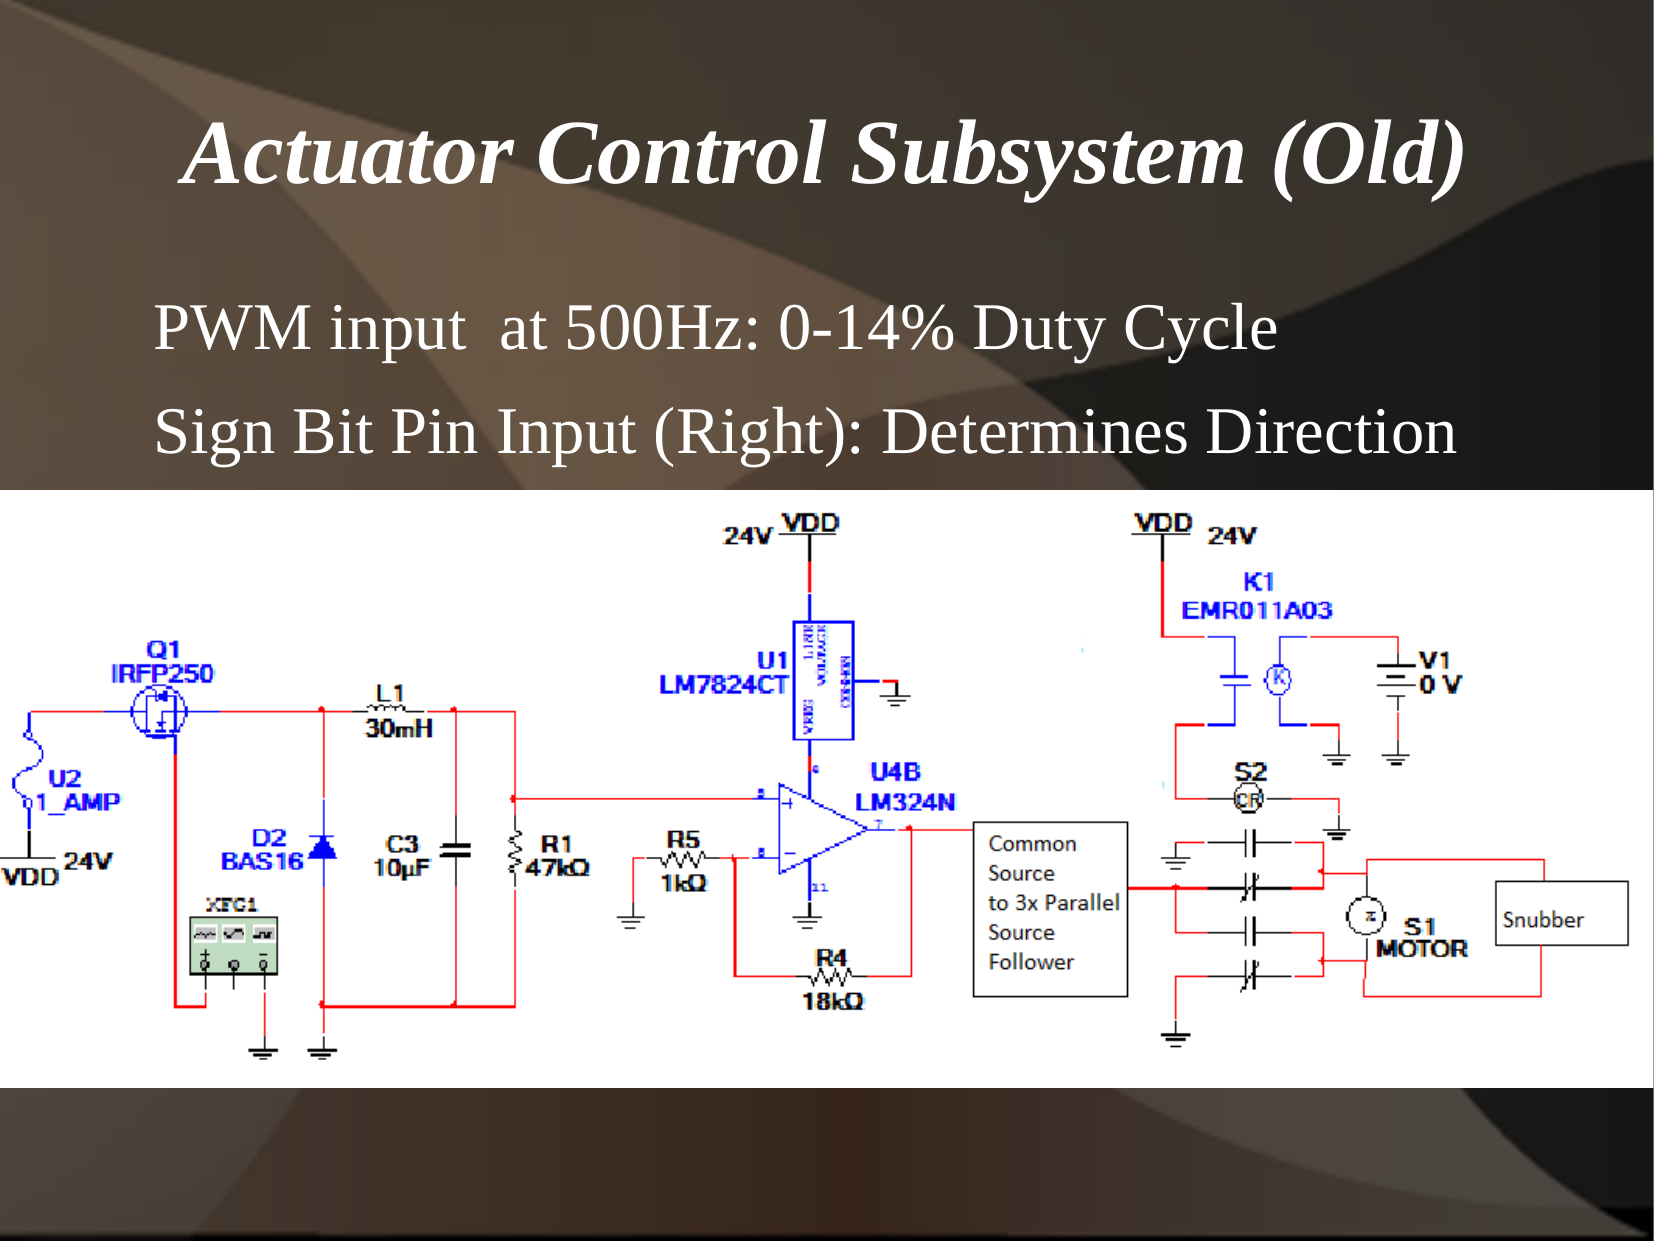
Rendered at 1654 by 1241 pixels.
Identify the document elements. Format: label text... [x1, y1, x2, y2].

title Actuator Control Subsystem (Old) [82, 49, 1571, 257]
picture [0, 0, 1654, 1241]
list PWM input at 500Hz: 0-14% Duty Cycle Sign Bit Pin Input (Right): Determines Direction [82, 290, 1571, 490]
